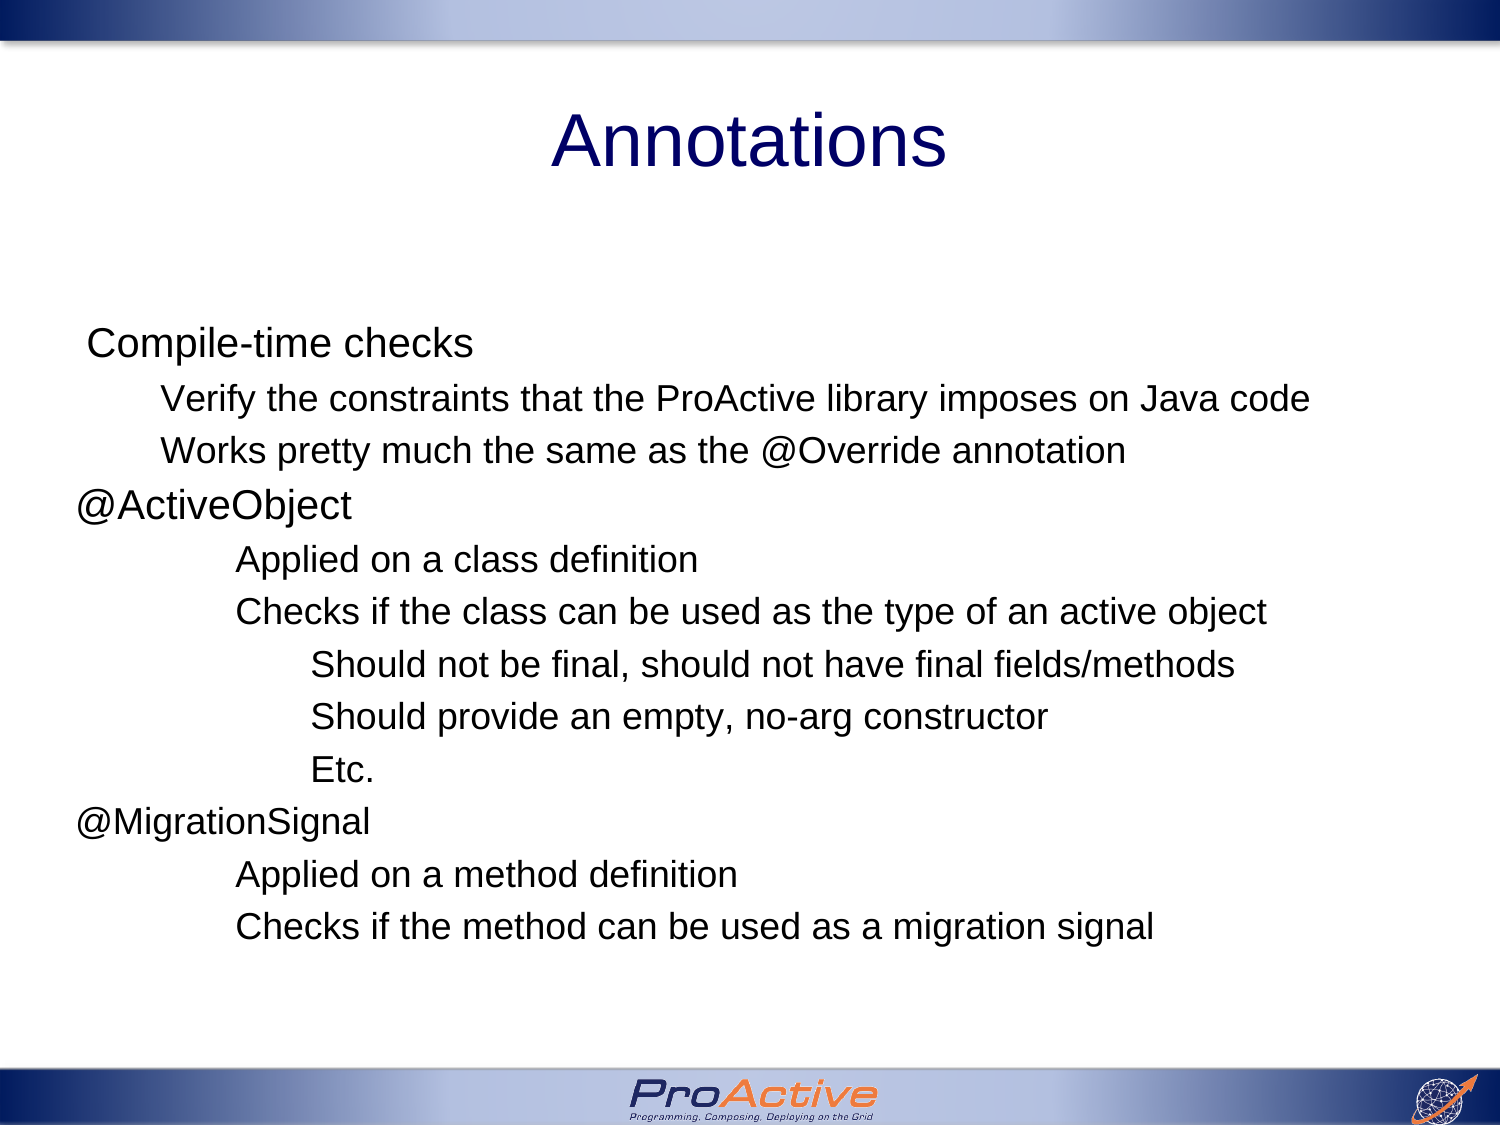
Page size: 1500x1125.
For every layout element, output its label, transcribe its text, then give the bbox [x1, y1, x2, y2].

title Annotations [75, 54, 1426, 228]
picture [0, 1045, 1500, 1125]
subtitle Compile-time checks Verify the constraints that the ProActive library imposes on Java code Works pretty much the same as the @Override annotation @ActiveObject Applied on a class definition Checks if the class can be used as the type of an active object Should not be final, should not have final fields/methods Should provide an empty, no-arg constructor Etc. @MigrationSignal Applied on a method definition Checks if the method can be used as a migration signal [75, 269, 1426, 998]
picture [0, 0, 1500, 57]
